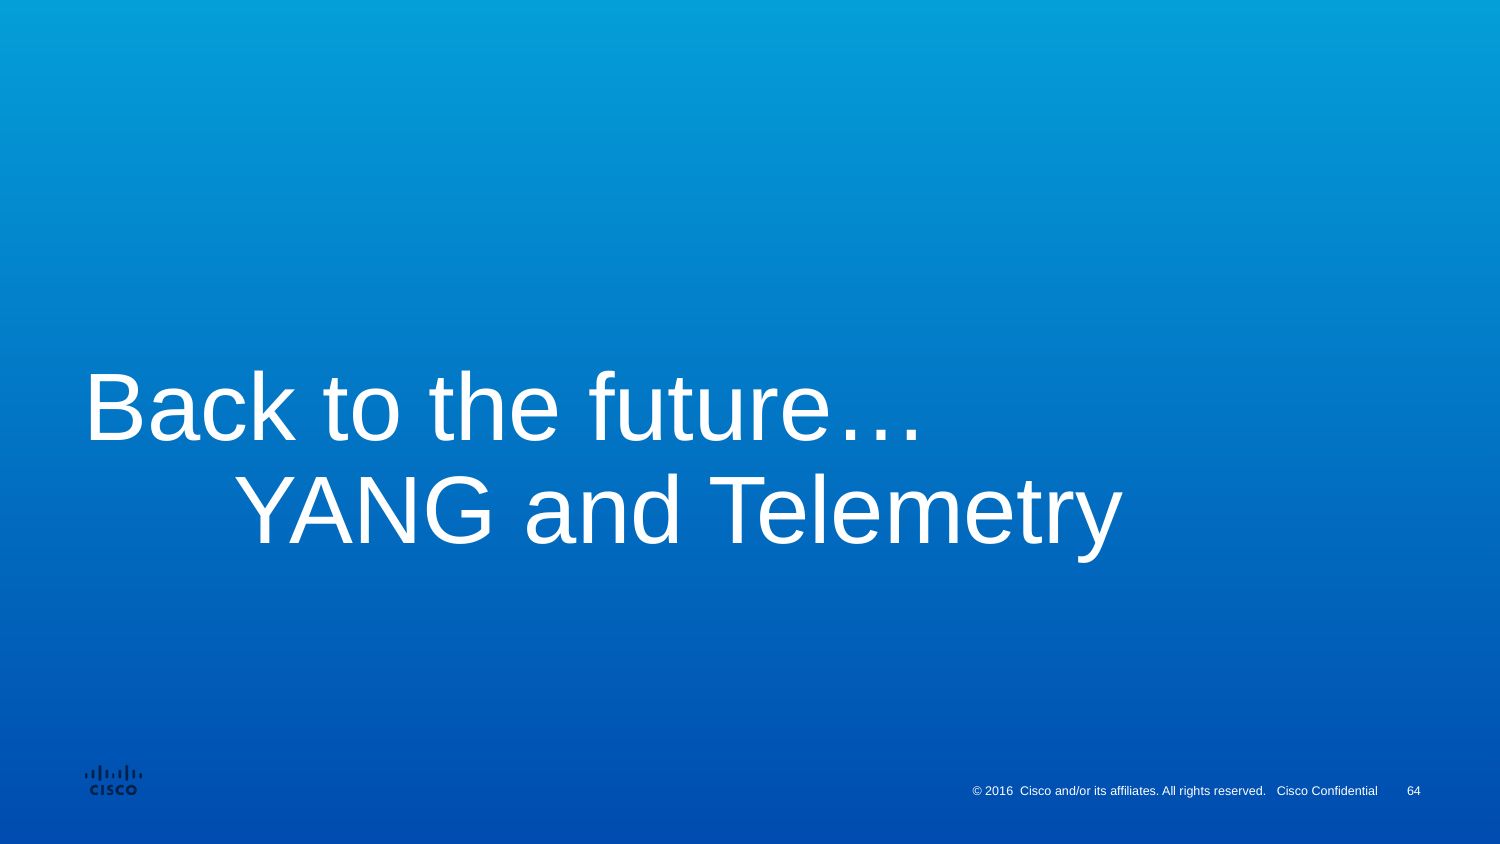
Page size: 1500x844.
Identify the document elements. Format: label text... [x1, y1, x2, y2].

title Back to the future… YANG and Telemetry [68, 150, 1315, 572]
